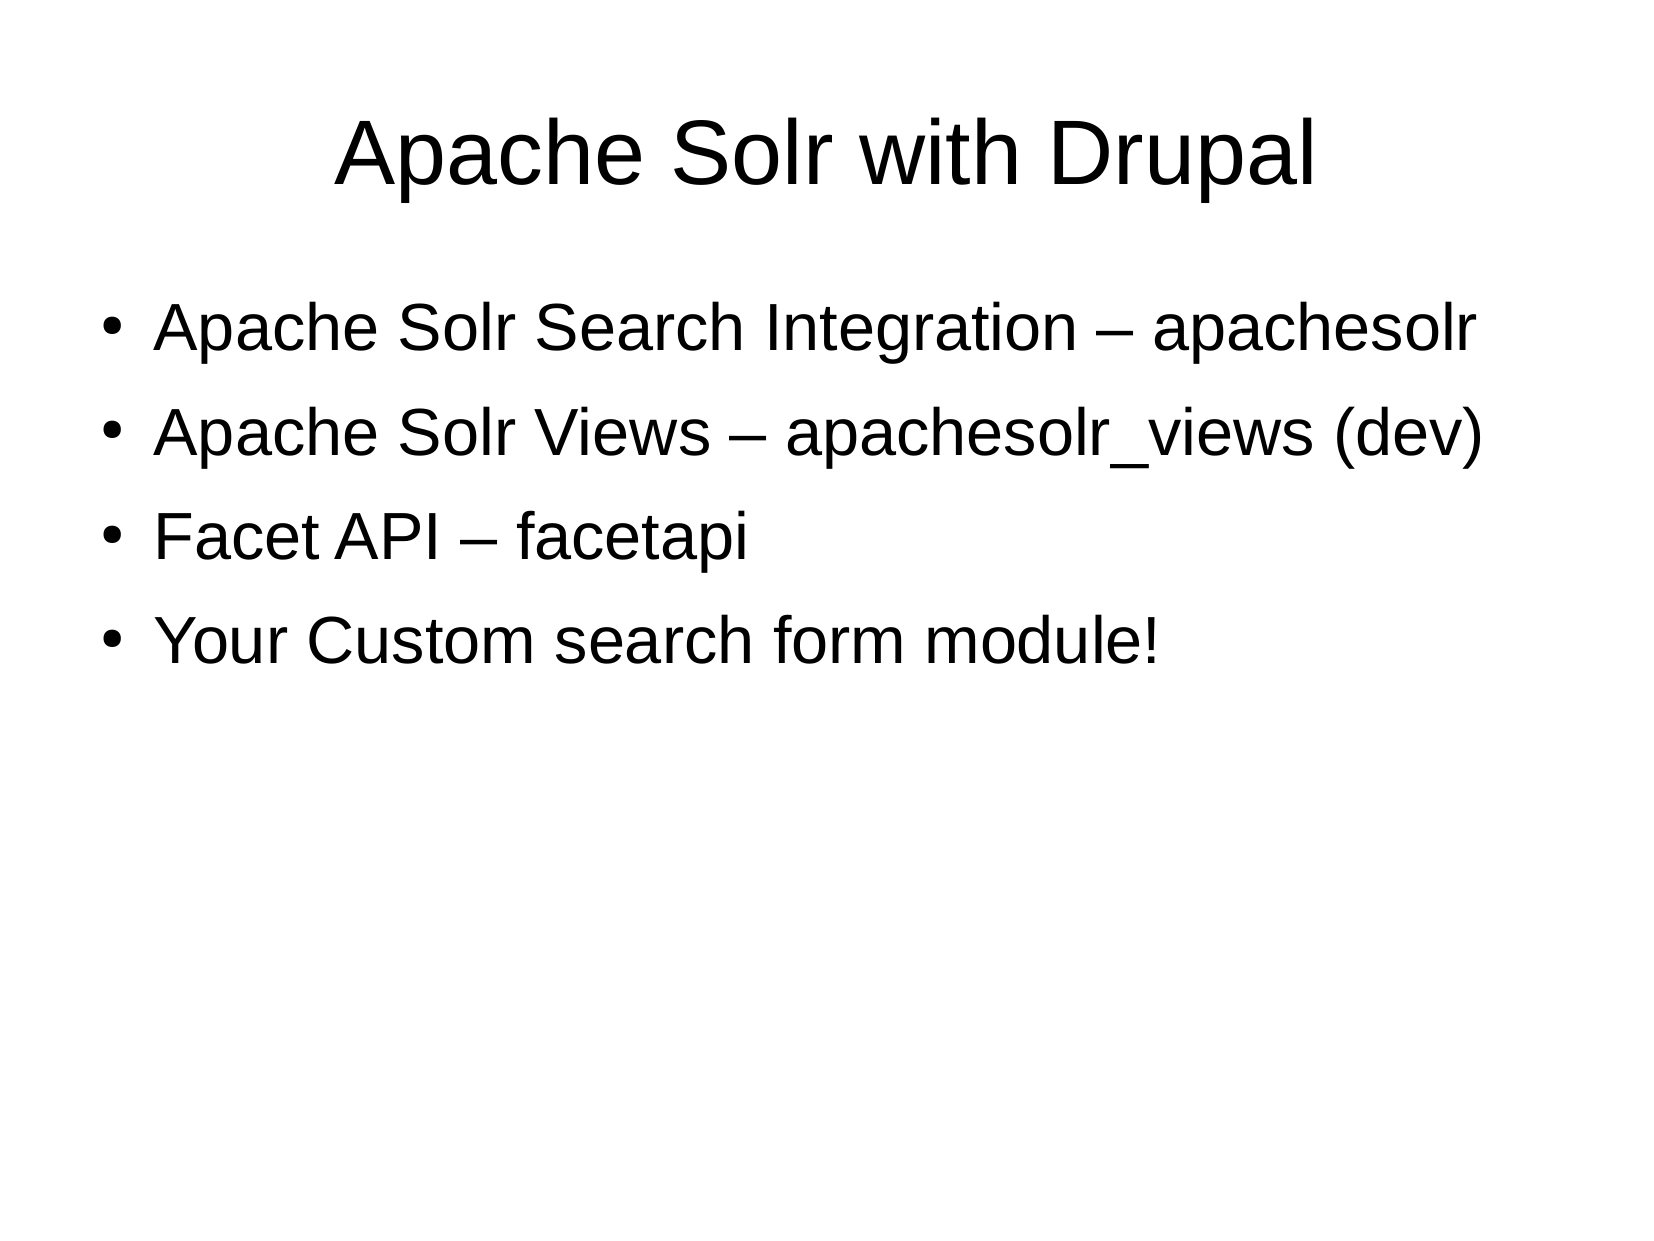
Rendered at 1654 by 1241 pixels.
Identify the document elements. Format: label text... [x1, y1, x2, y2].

title Apache Solr with Drupal [82, 56, 1571, 250]
list Apache Solr Search Integration – apachesolr Apache Solr Views – apachesolr_views (dev) Facet API – facetapi Your Custom search form module! [82, 290, 1571, 1109]
